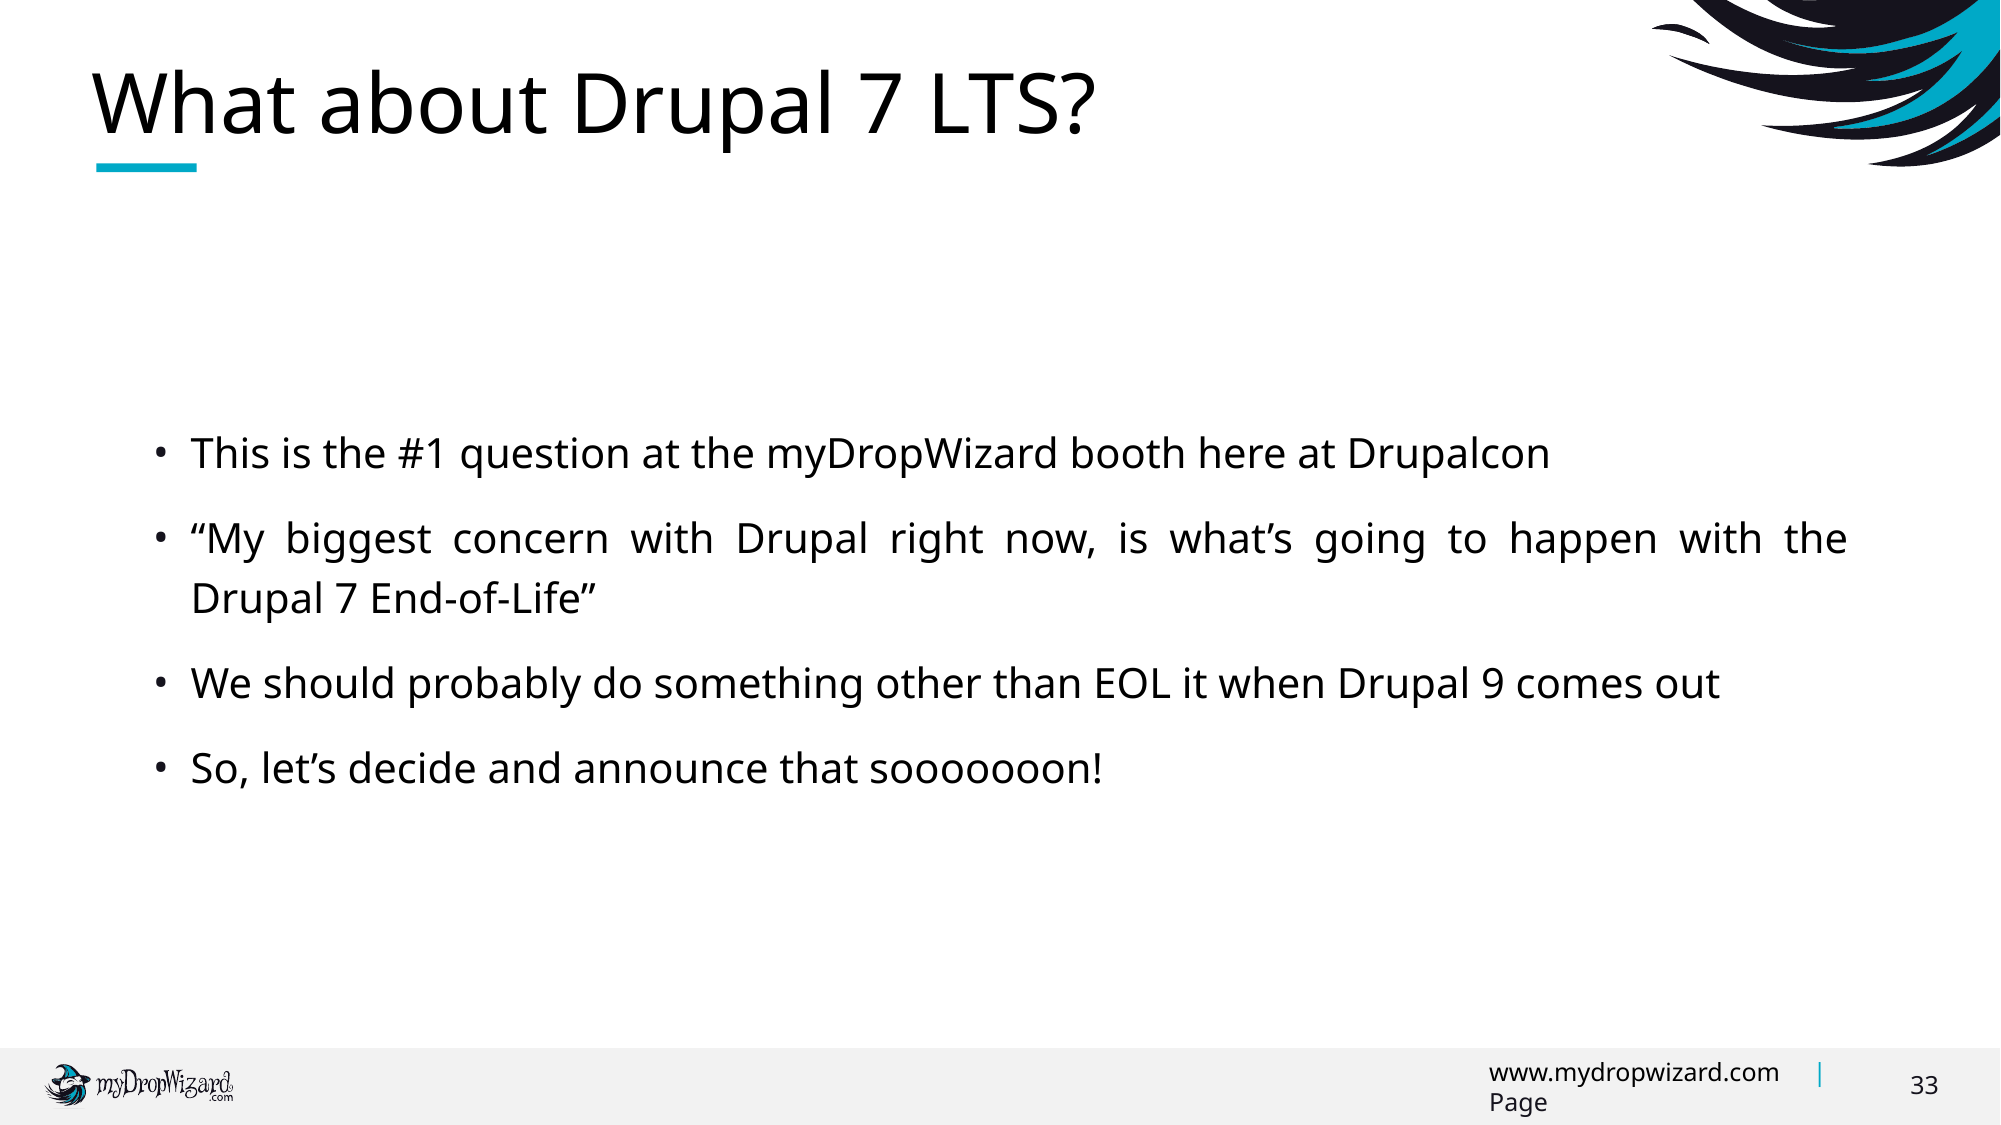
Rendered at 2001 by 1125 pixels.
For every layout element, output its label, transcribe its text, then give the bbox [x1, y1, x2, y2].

title What about Drupal 7 LTS? [76, 47, 1863, 166]
slide_number <number> [1895, 1057, 1969, 1117]
list This is the #1 question at the myDropWizard booth here at Drupalcon “My biggest concern with Drupal right now, is what’s going to happen with the Drupal 7 End-of-Life” We should probably do something other than EOL it when Drupal 9 comes out So, let’s decide and announce that sooooooon! [138, 194, 1864, 1014]
